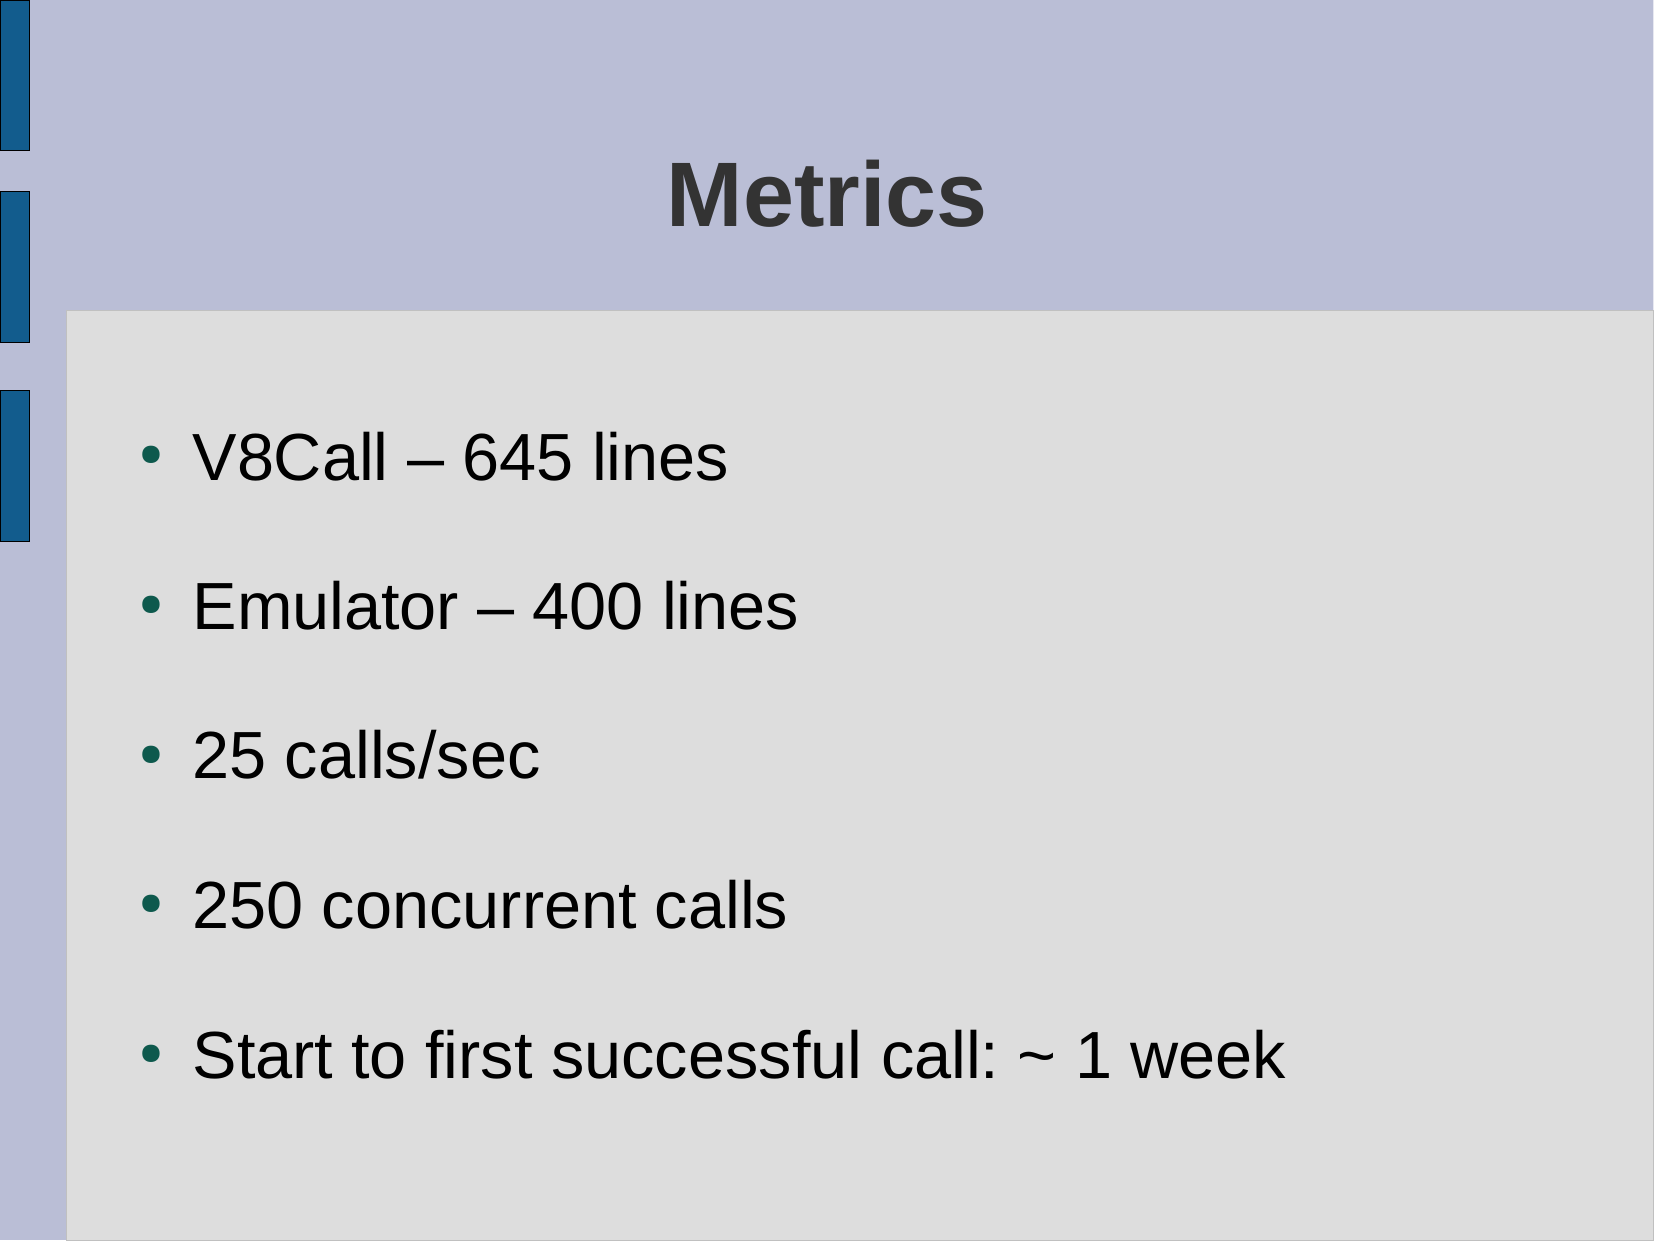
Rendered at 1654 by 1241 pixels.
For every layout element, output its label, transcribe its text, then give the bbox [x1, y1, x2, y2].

title Metrics [121, 91, 1534, 299]
list V8Call – 645 lines Emulator – 400 lines 25 calls/sec 250 concurrent calls Start to first successful call: ~ 1 week [121, 344, 1534, 1164]
